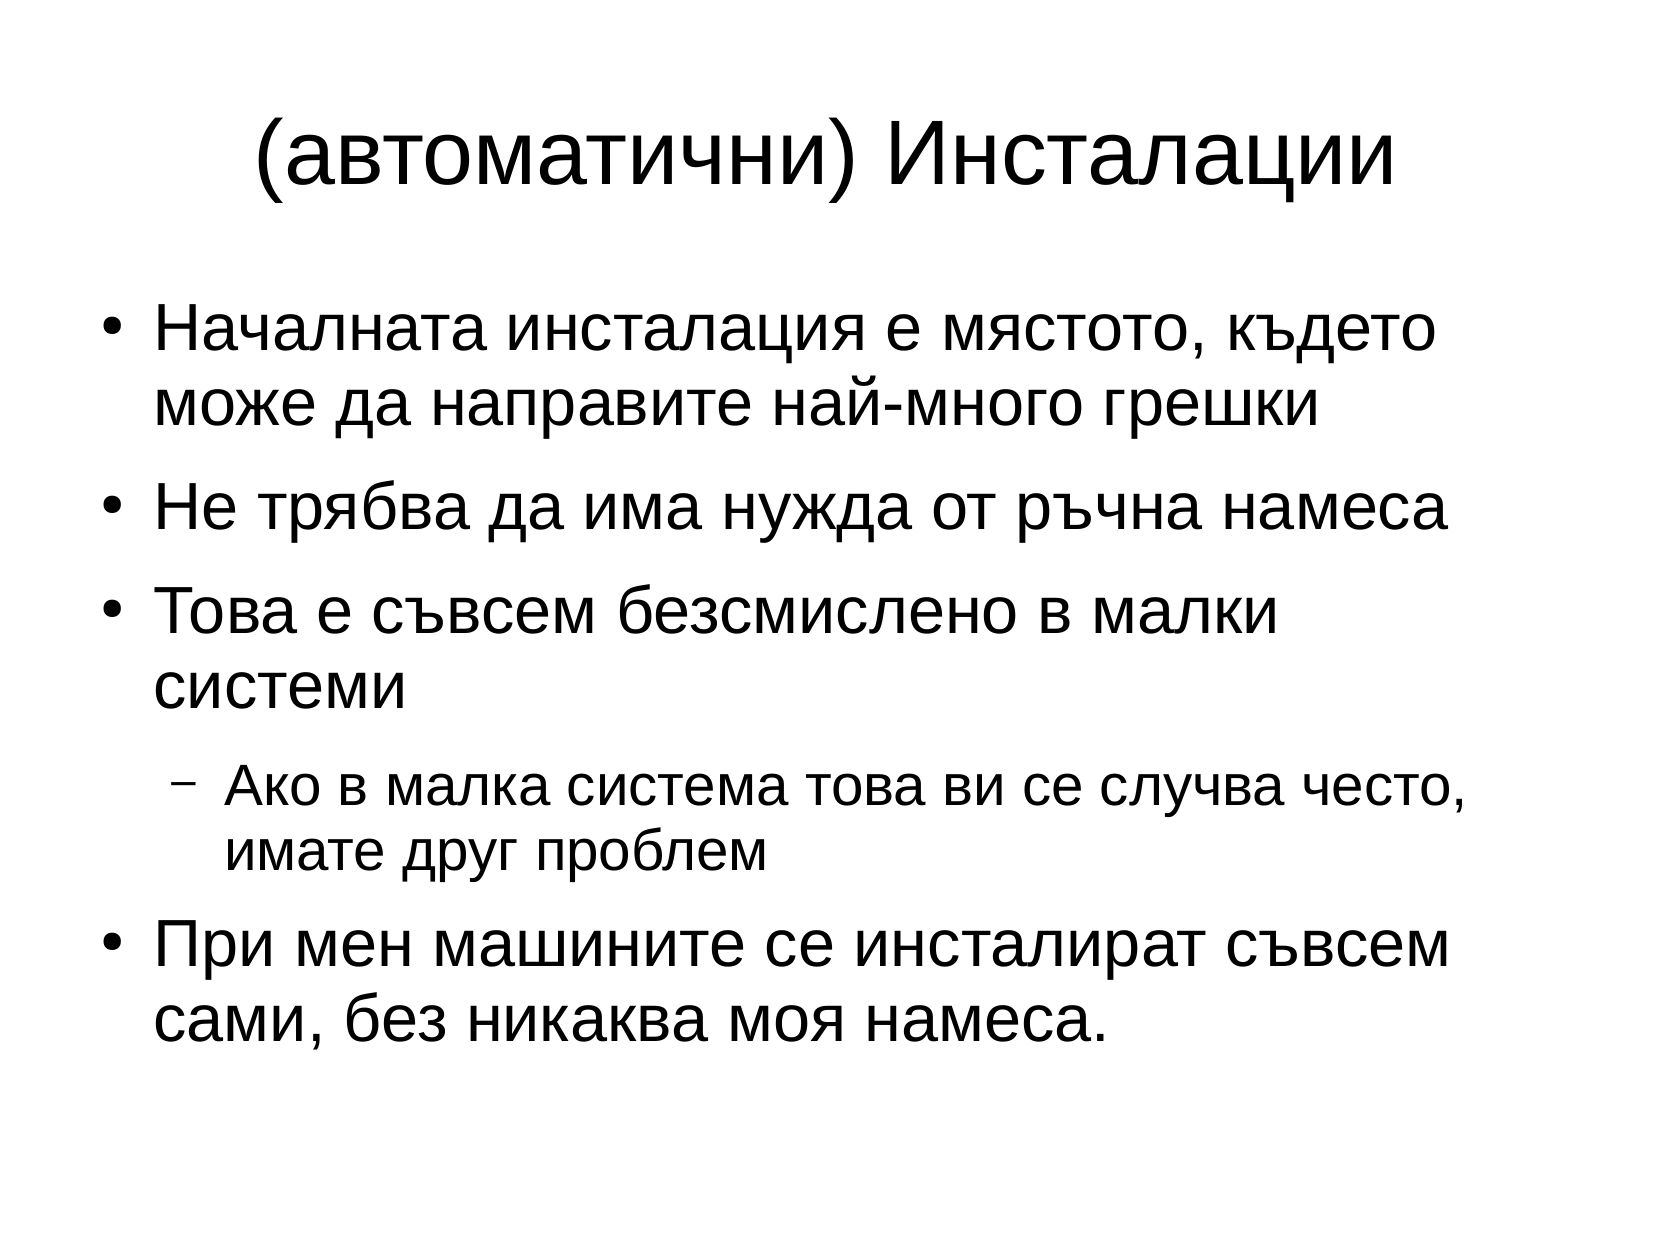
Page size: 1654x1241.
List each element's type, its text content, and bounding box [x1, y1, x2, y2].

list Началната инсталация е мястото, където може да направите най-много грешки Не трябва да има нужда от ръчна намеса Това е съвсем безсмислено в малки системи Ако в малка система това ви се случва често, имате друг проблем При мен машините се инсталират съвсем сами, без никаква моя намеса. [82, 290, 1538, 1182]
title (автоматични) Инсталации [82, 49, 1571, 257]
